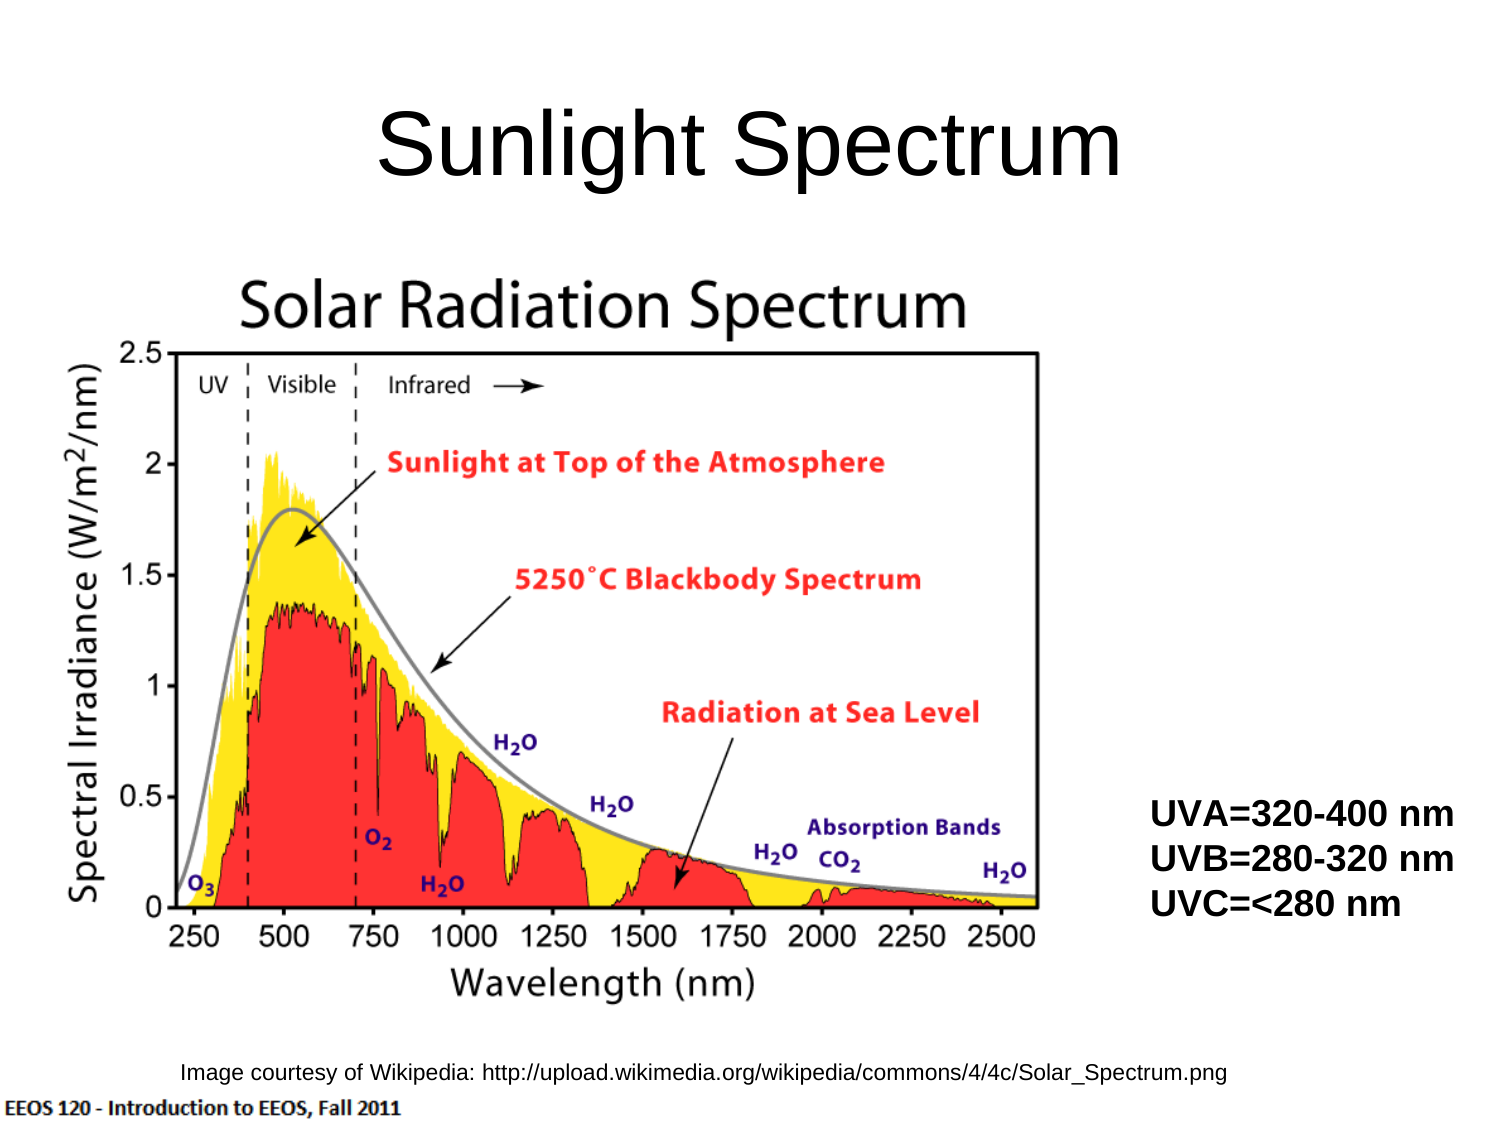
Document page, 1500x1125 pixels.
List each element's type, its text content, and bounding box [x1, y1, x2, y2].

text_box UVA=320-400 nm UVB=280-320 nm UVC=<280 nm [1426, 780, 1470, 932]
text_box Image courtesy of Wikipedia: http://upload.wikimedia.org/wikipedia/commons/4/4c/Solar_Spectrum.png [165, 1050, 1244, 1093]
list [1059, 262, 1426, 1006]
title Sunlight Spectrum [75, 45, 1426, 233]
picture [0, 1090, 406, 1125]
picture [50, 262, 1059, 1013]
